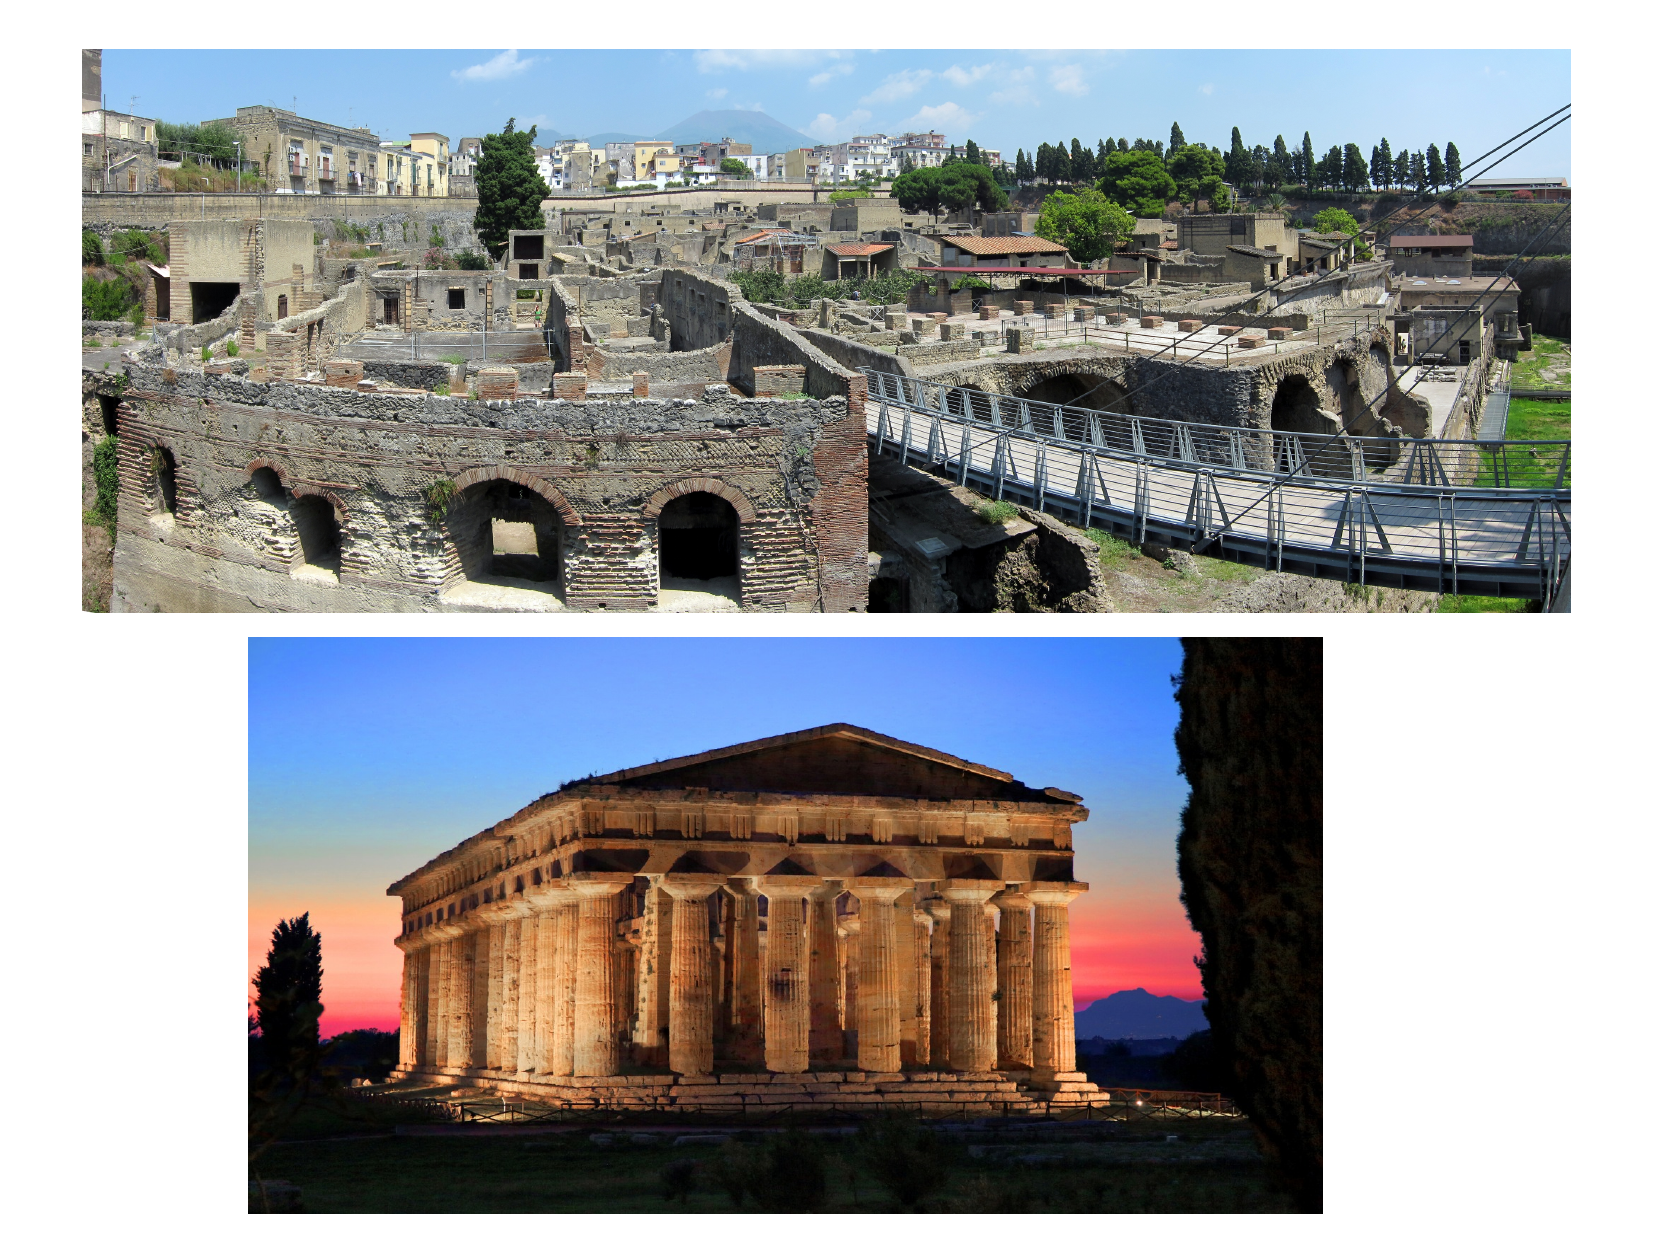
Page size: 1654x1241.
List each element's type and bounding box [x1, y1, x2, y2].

picture [82, 49, 1571, 613]
picture [248, 637, 1323, 1214]
